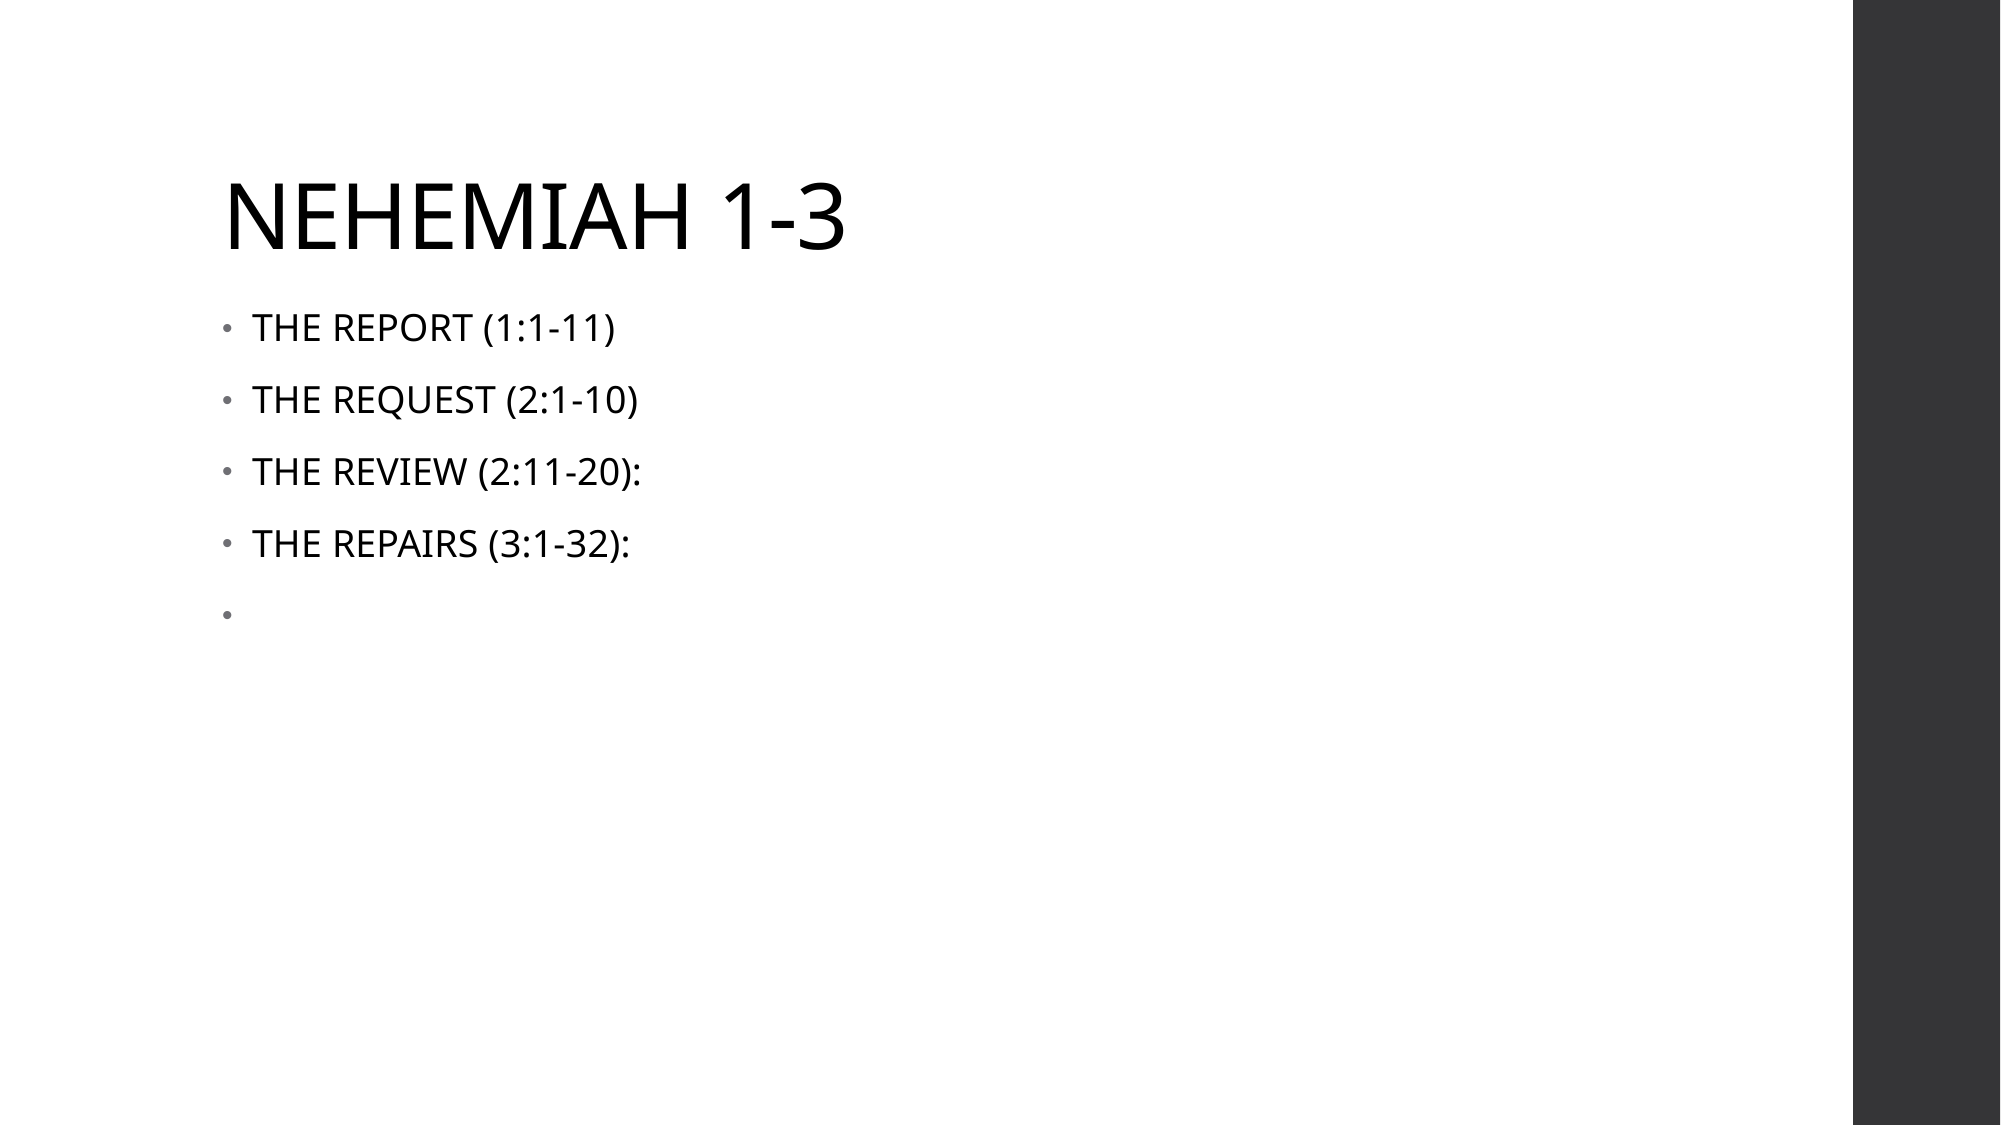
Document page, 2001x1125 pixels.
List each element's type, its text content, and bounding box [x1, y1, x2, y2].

title NEHEMIAH 1-3 [206, 60, 1797, 278]
list THE REPORT (1:1-11) THE REQUEST (2:1-10) THE REVIEW (2:11-20): THE REPAIRS (3:1-32): [206, 299, 1617, 1014]
